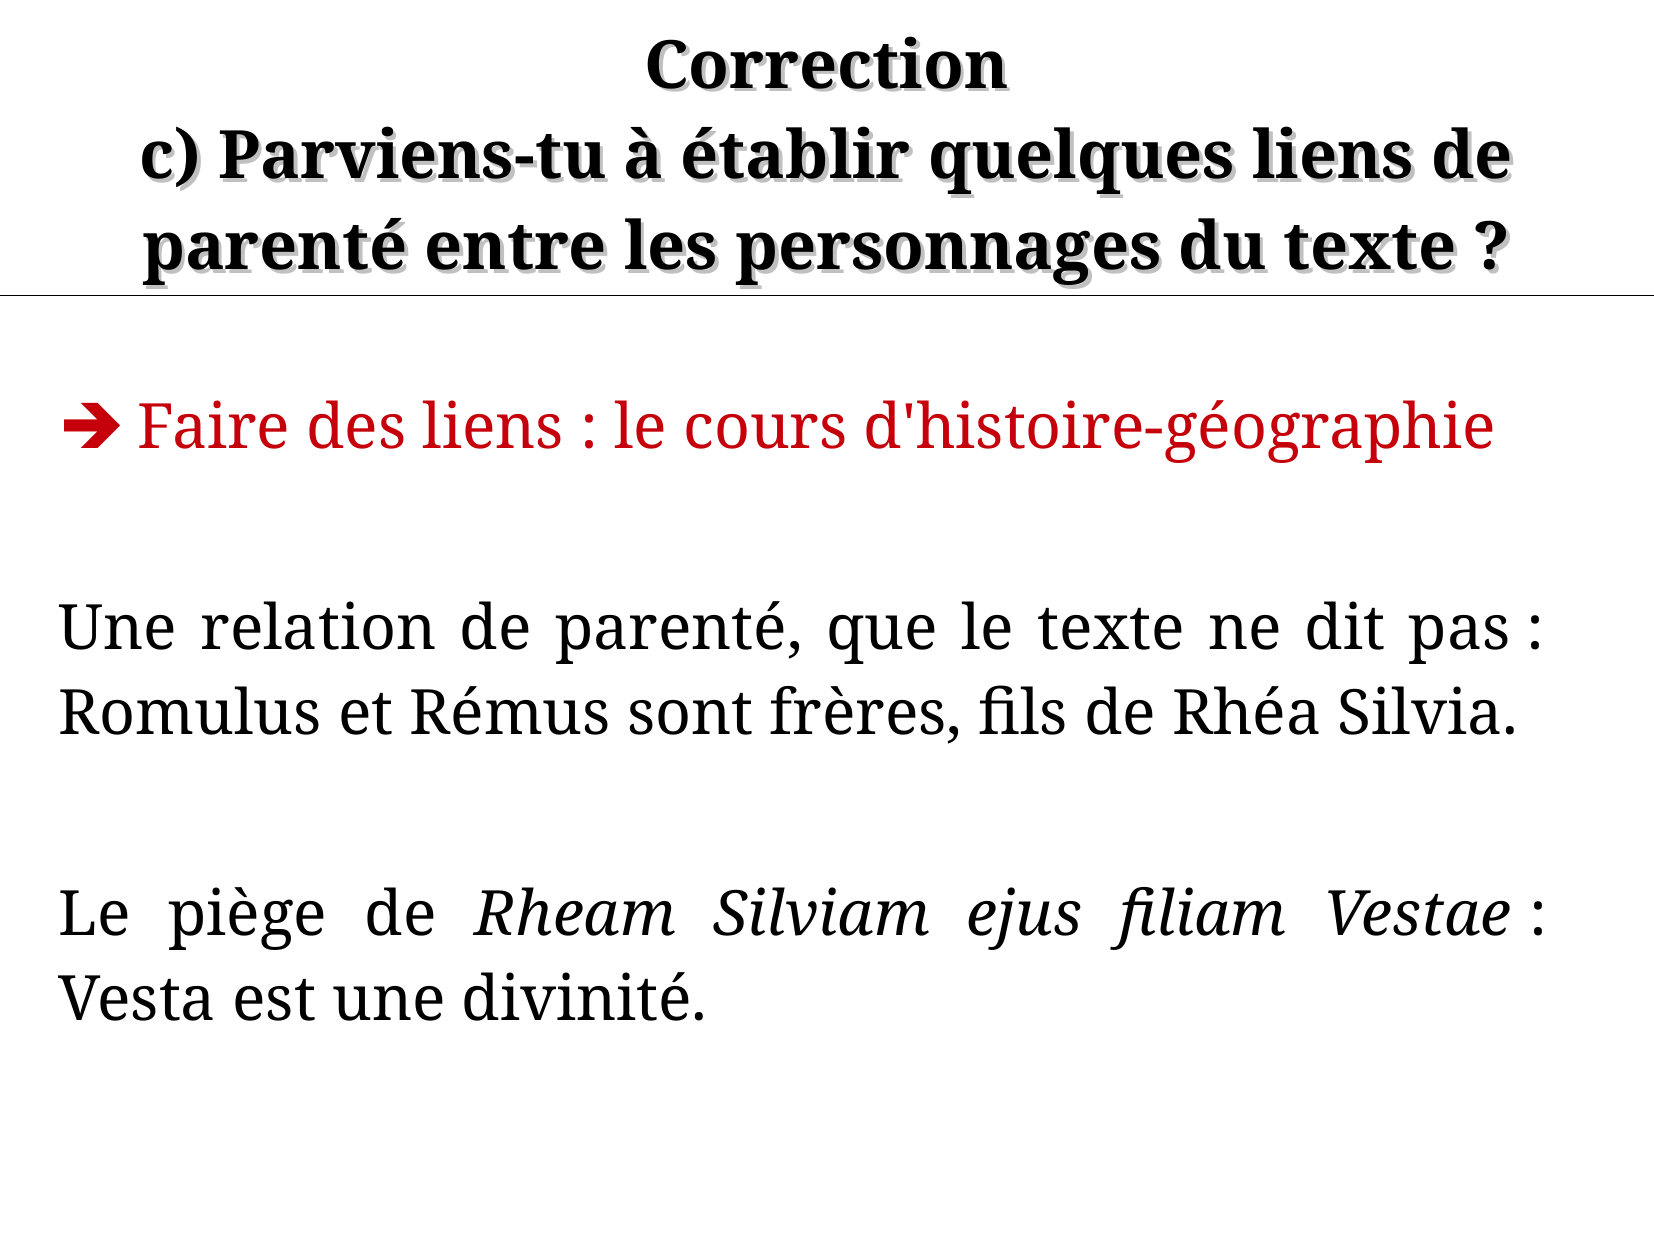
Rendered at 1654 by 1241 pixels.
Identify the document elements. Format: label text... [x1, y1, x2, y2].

title Correction c) Parviens-tu à établir quelques liens de parenté entre les personnages du texte ? [82, 38, 1571, 267]
list  Faire des liens : le cours d'histoire-géographie Une relation de parenté, que le texte ne dit pas : Romulus et Rémus sont frères, fils de Rhéa Silvia. Le piège de Rheam Silviam ejus filiam Vestae : Vesta est une divinité. [59, 296, 1548, 1114]
